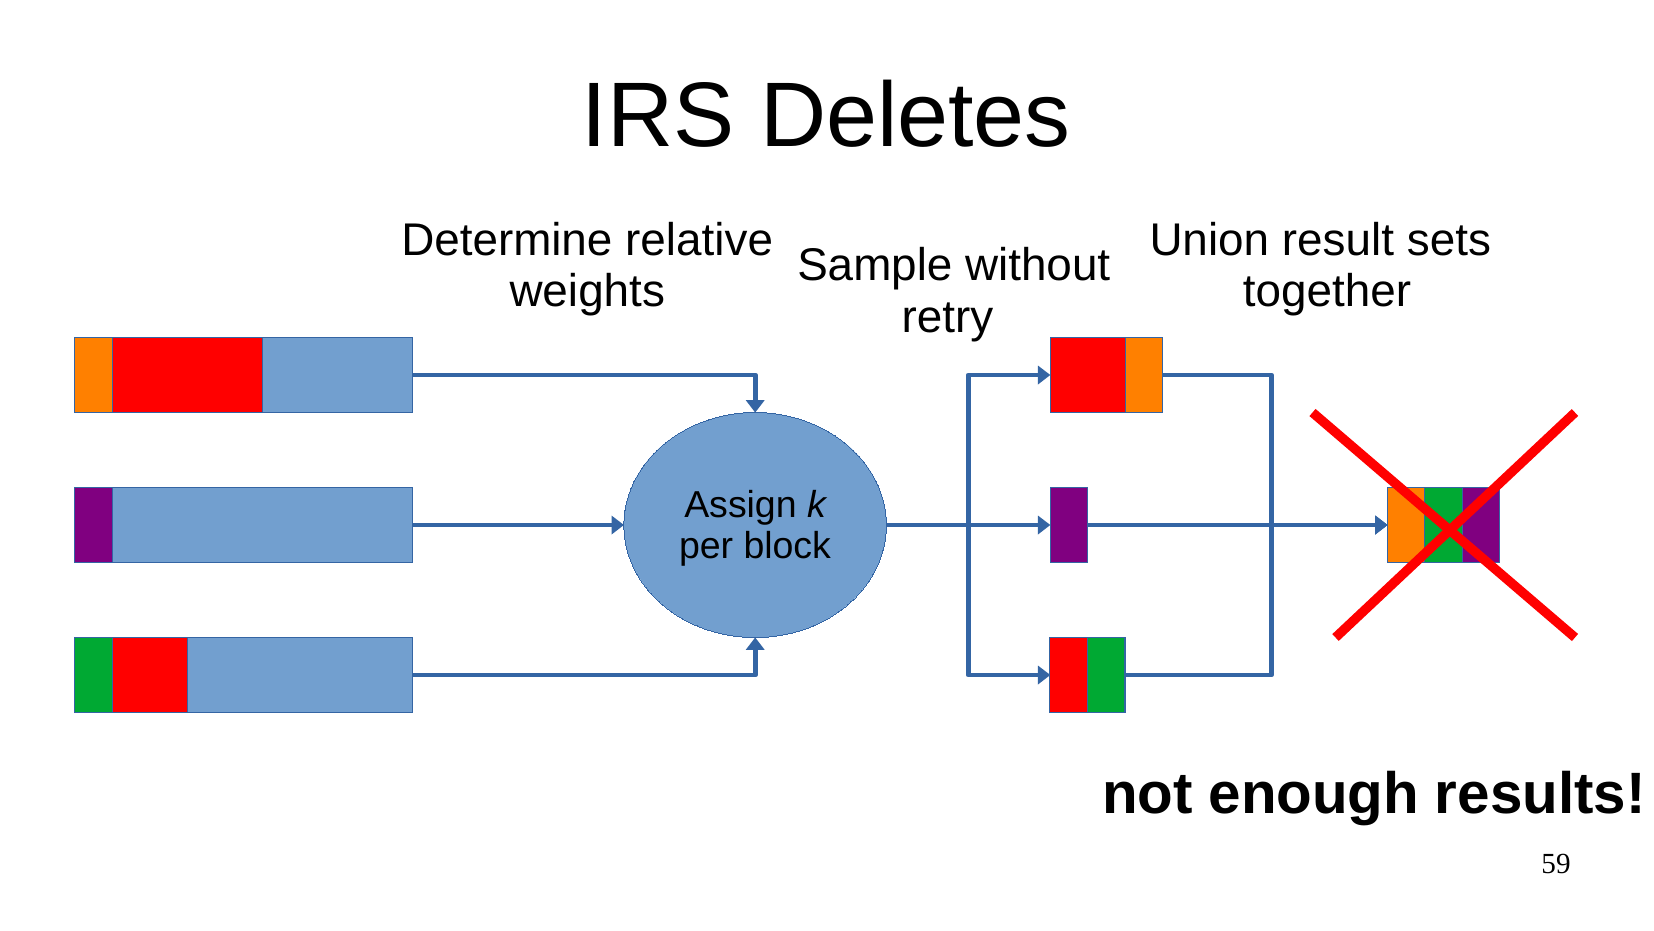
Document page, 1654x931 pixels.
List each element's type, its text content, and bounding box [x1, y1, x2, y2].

text_box [1049, 637, 1126, 713]
text_box [74, 637, 413, 713]
text_box Union result sets together [1134, 206, 1519, 324]
text_box Sample without retry [782, 231, 1126, 350]
text_box Assign k per block [623, 412, 887, 638]
text_box Determine relative weights [386, 206, 788, 324]
title IRS Deletes [82, 37, 1571, 193]
text_box not enough results! [1087, 753, 1654, 833]
text_box [1387, 487, 1442, 563]
text_box [74, 487, 413, 563]
text_box [1408, 487, 1487, 523]
text_box [1050, 337, 1163, 413]
text_box [74, 337, 413, 413]
text_box [1050, 487, 1088, 563]
text_box [1458, 491, 1500, 563]
text_box [1423, 538, 1479, 563]
